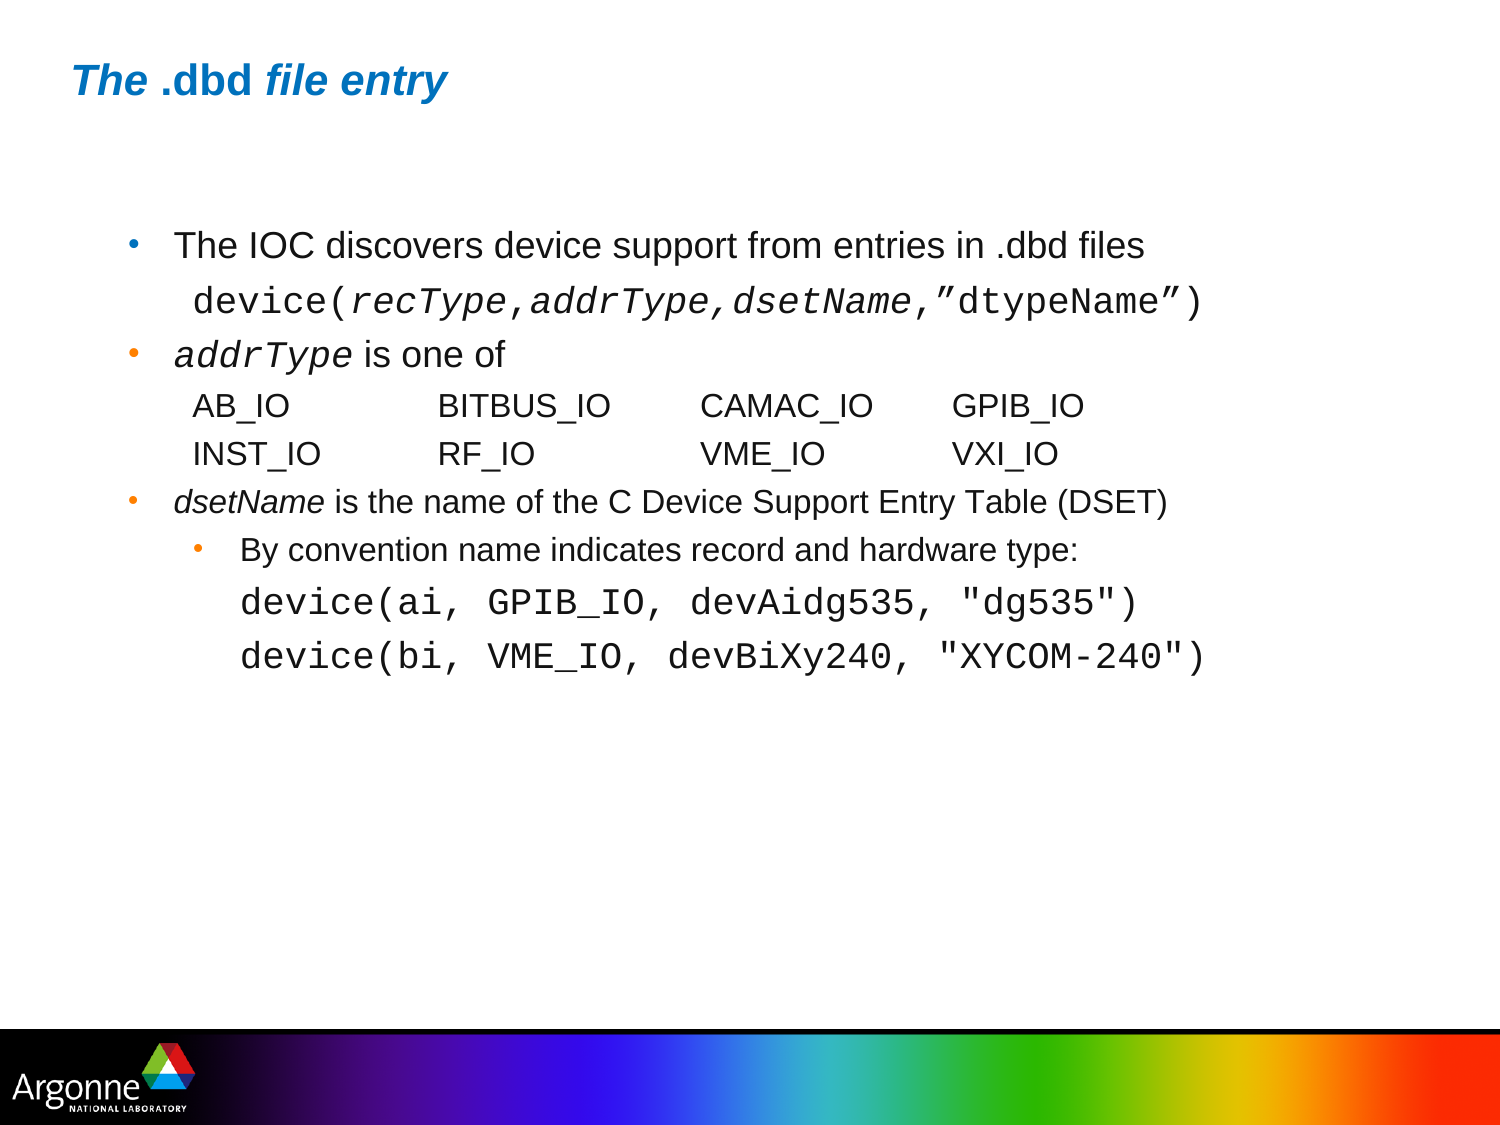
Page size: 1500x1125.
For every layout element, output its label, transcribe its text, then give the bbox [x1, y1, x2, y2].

list The IOC discovers device support from entries in .dbd files device(recType,addrType,dsetName,”dtypeName”) addrType is one of AB_IO BITBUS_IO CAMAC_IO GPIB_IO INST_IO RF_IO VME_IO VXI_IO dsetName is the name of the C Device Support Entry Table (DSET) By convention name indicates record and hardware type: device(ai, GPIB_IO, devAidg535, "dg535") device(bi, VME_IO, devBiXy240, "XYCOM-240") [112, 213, 1457, 686]
title The .dbd file entry [55, 57, 1361, 113]
picture [0, 1029, 1500, 1125]
